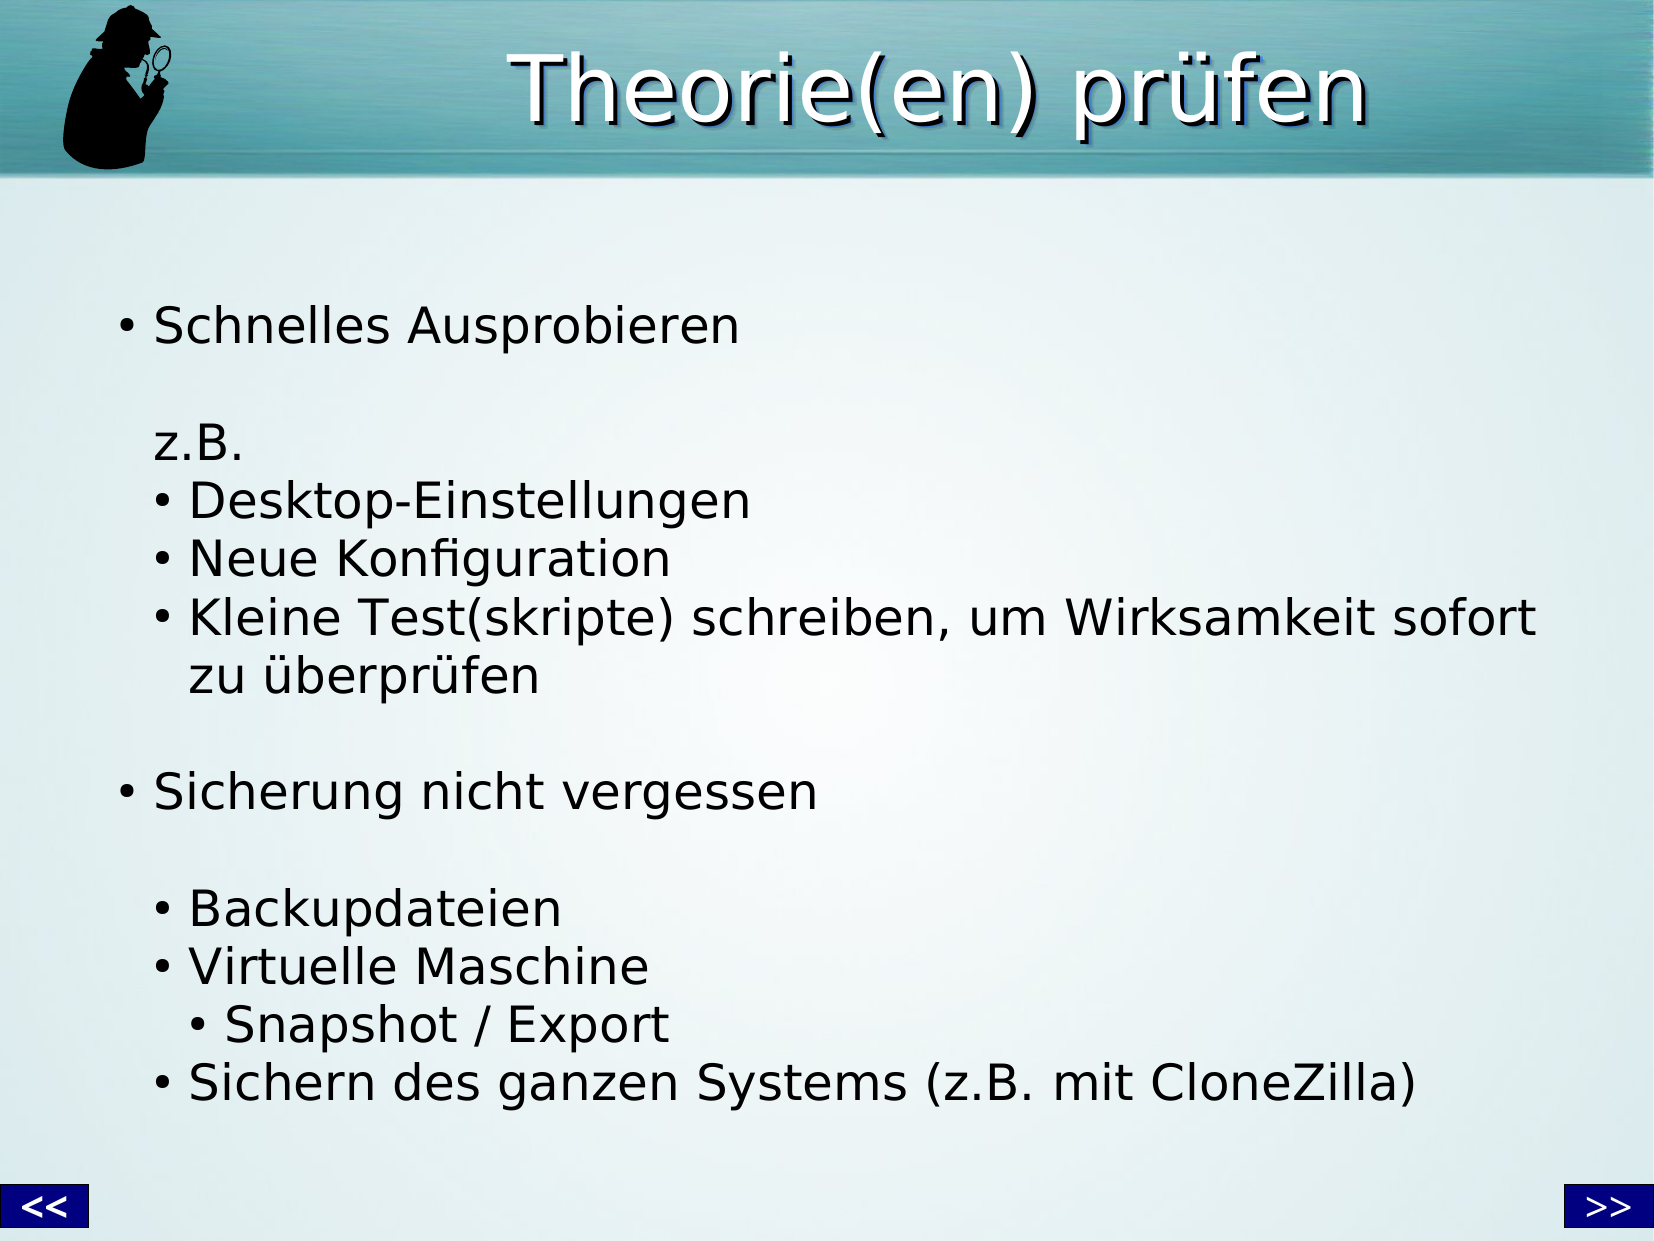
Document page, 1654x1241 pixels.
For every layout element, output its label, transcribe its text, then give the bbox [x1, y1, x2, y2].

text_box Schnelles Ausprobieren z.B. Desktop-Einstellungen Neue Konfiguration Kleine Test(skripte) schreiben, um Wirksamkeit sofort zu überprüfen Sicherung nicht vergessen Backupdateien Virtuelle Maschine Snapshot / Export Sichern des ganzen Systems (z.B. mit CloneZilla) [47, 234, 1595, 1176]
title Theorie(en) prüfen [224, 2, 1654, 178]
picture [0, 0, 1654, 1241]
